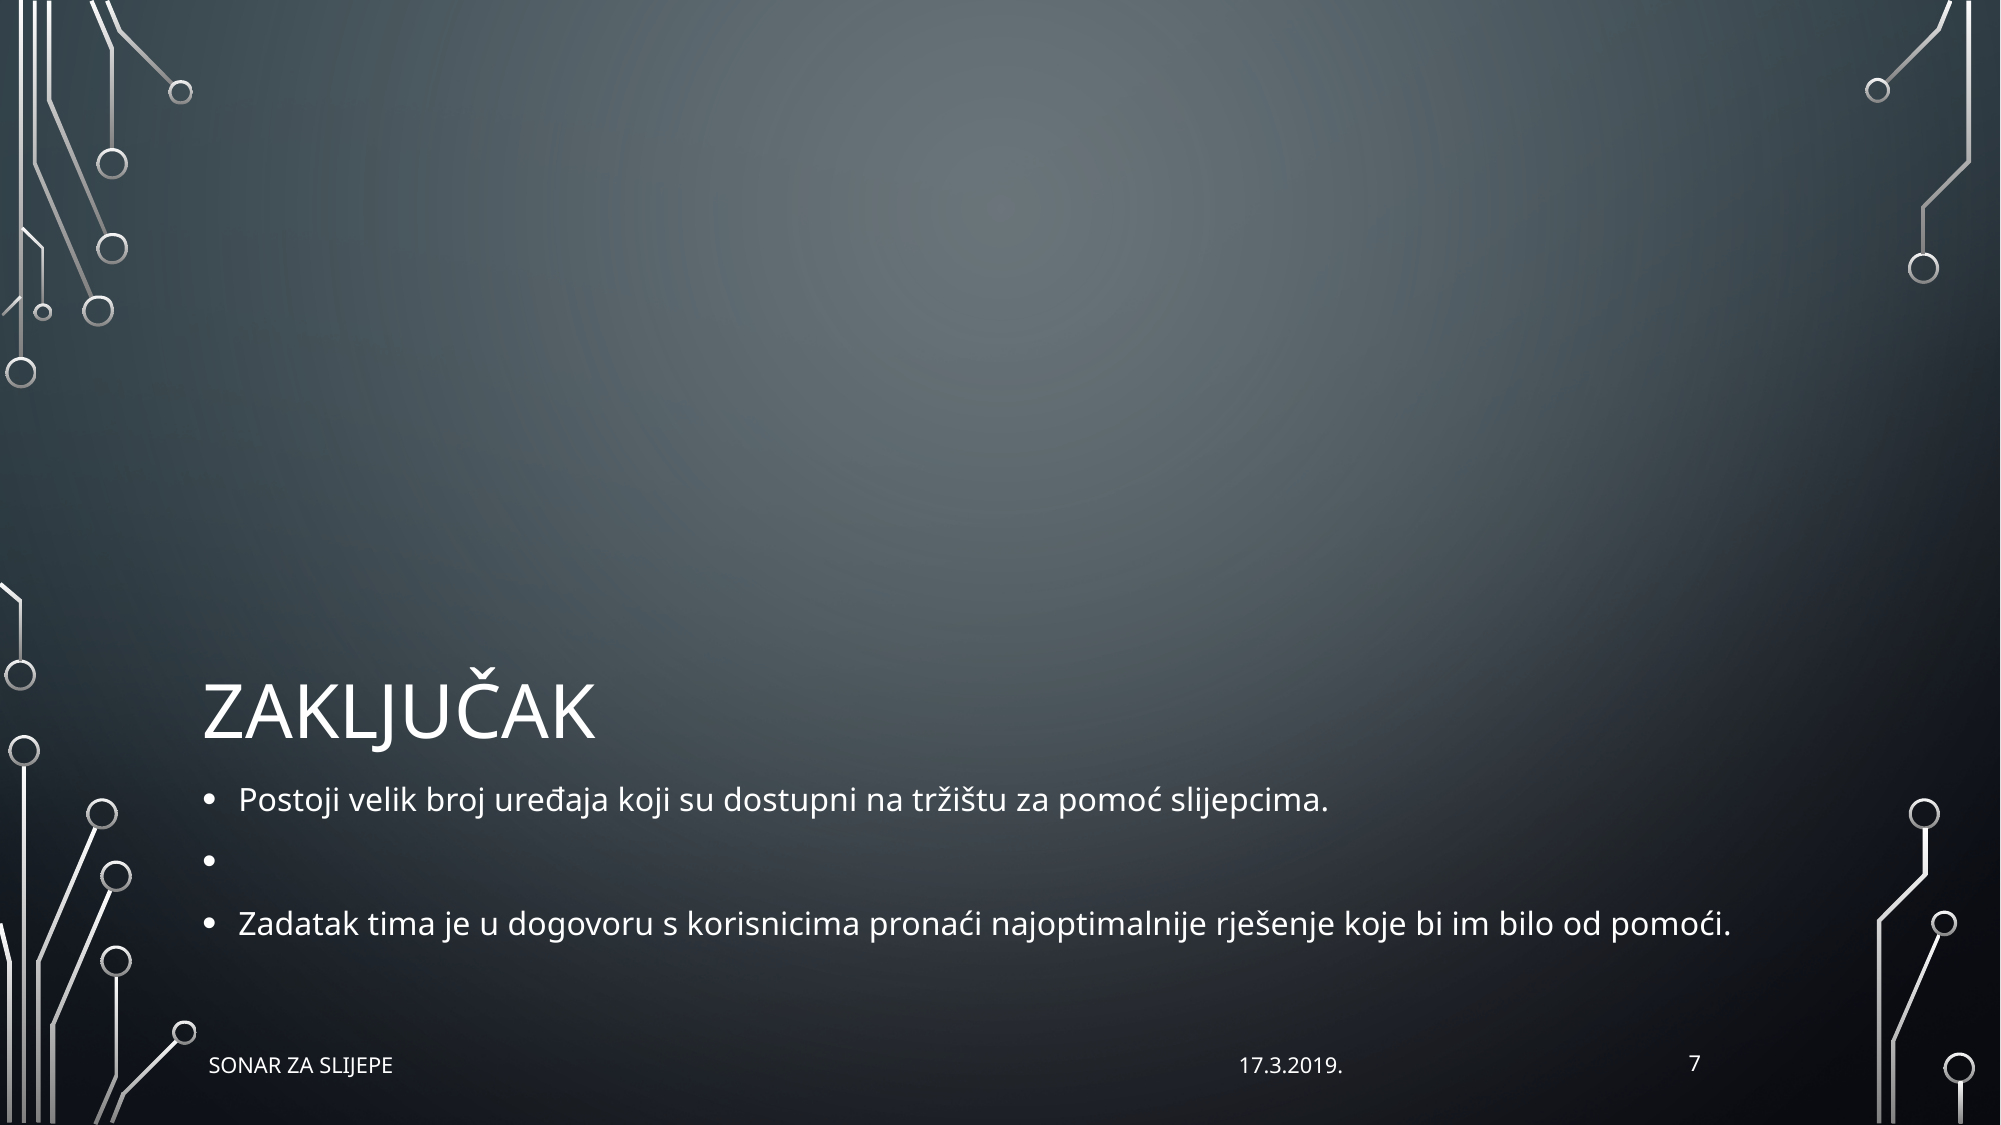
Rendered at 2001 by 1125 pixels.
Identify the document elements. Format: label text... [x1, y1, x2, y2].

list Postoji velik broj uređaja koji su dostupni na tržištu za pomoć slijepcima. Zadatak tima je u dogovoru s korisnicima pronaći najoptimalnije rješenje koje bi im bilo od pomoći. [264, 495, 1721, 952]
text_box [1673, 1034, 1801, 1095]
text_box Sonar za slijepe [193, 1034, 1218, 1095]
text_box 17.3.2019. [1223, 1034, 1673, 1095]
title Zaključak [280, 235, 1828, 397]
